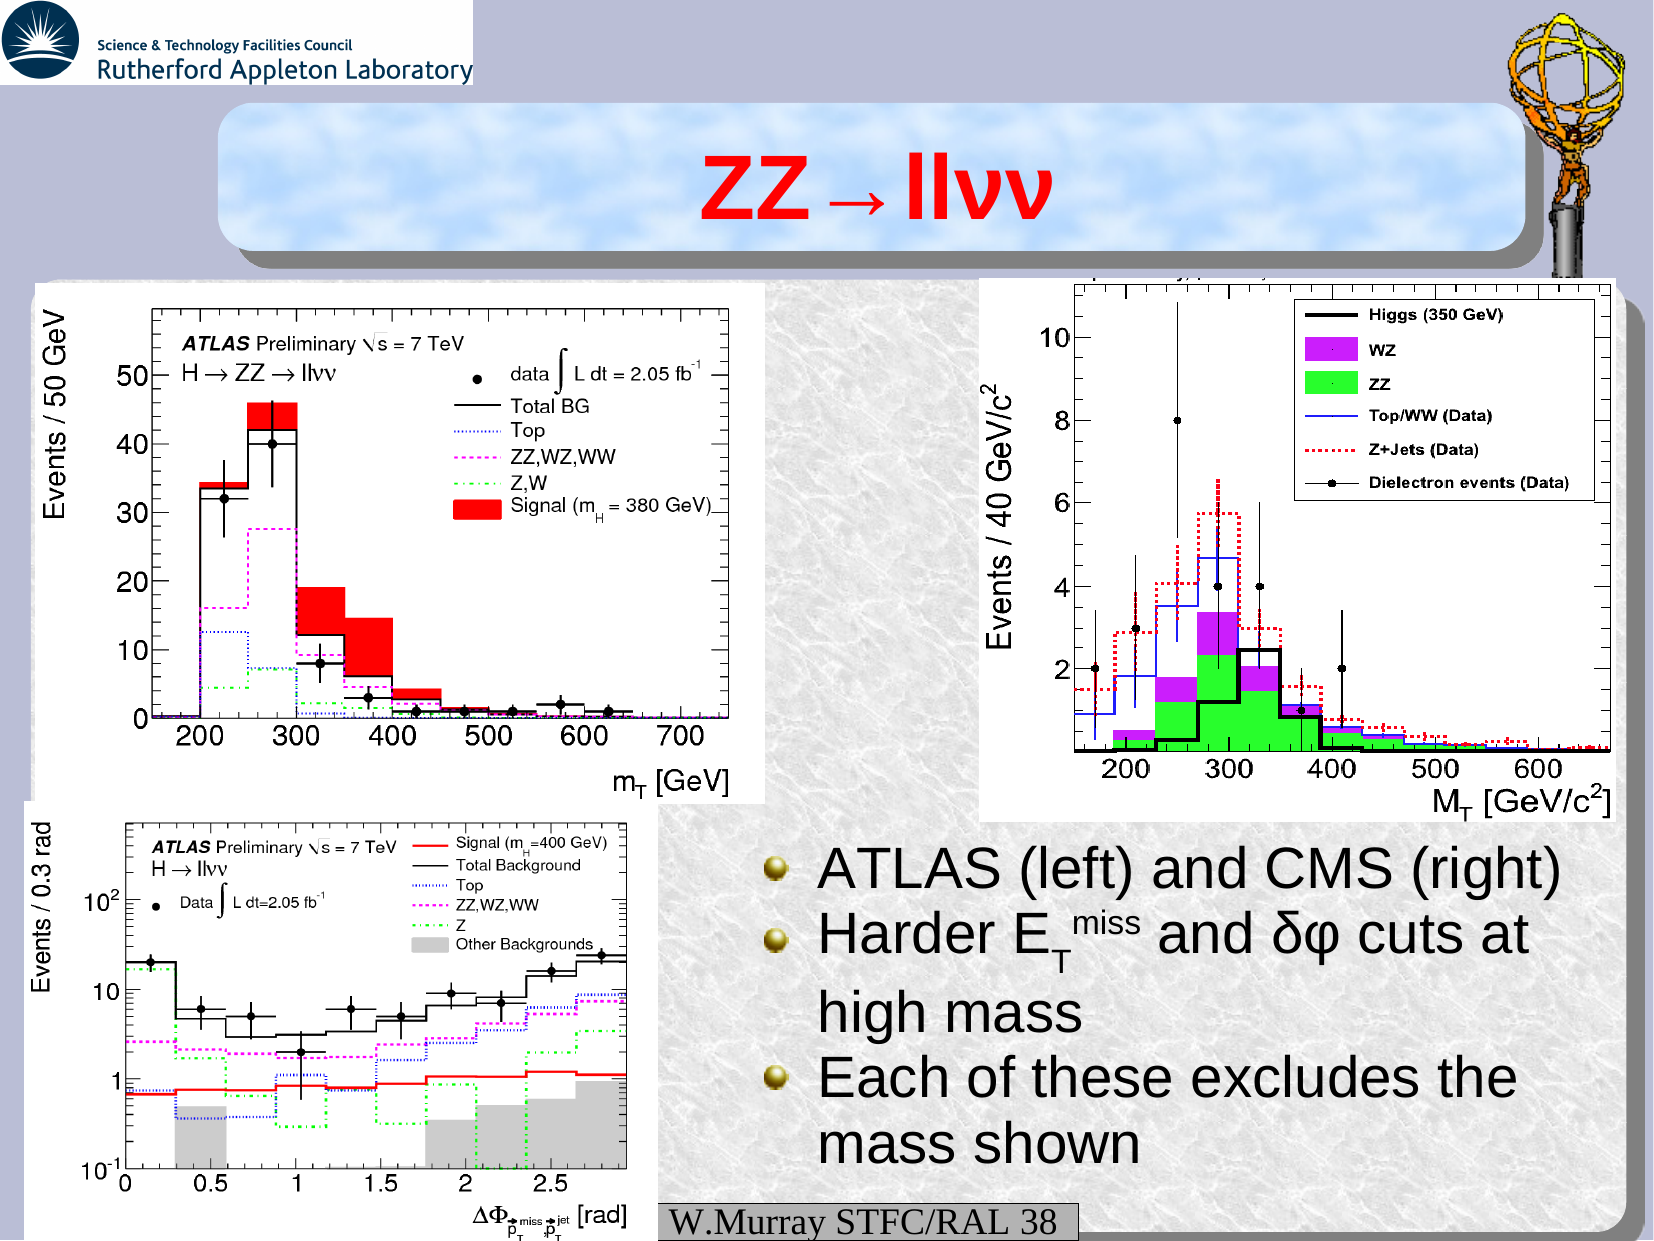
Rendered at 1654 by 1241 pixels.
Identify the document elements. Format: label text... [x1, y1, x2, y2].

title ZZ→llνν [244, 112, 1512, 263]
picture [0, 0, 473, 85]
picture [24, 0, 1654, 1241]
list ATLAS (left) and CMS (right) Harder ETmiss and δφ cuts at high mass Each of these excludes the mass shown [746, 836, 1588, 1220]
